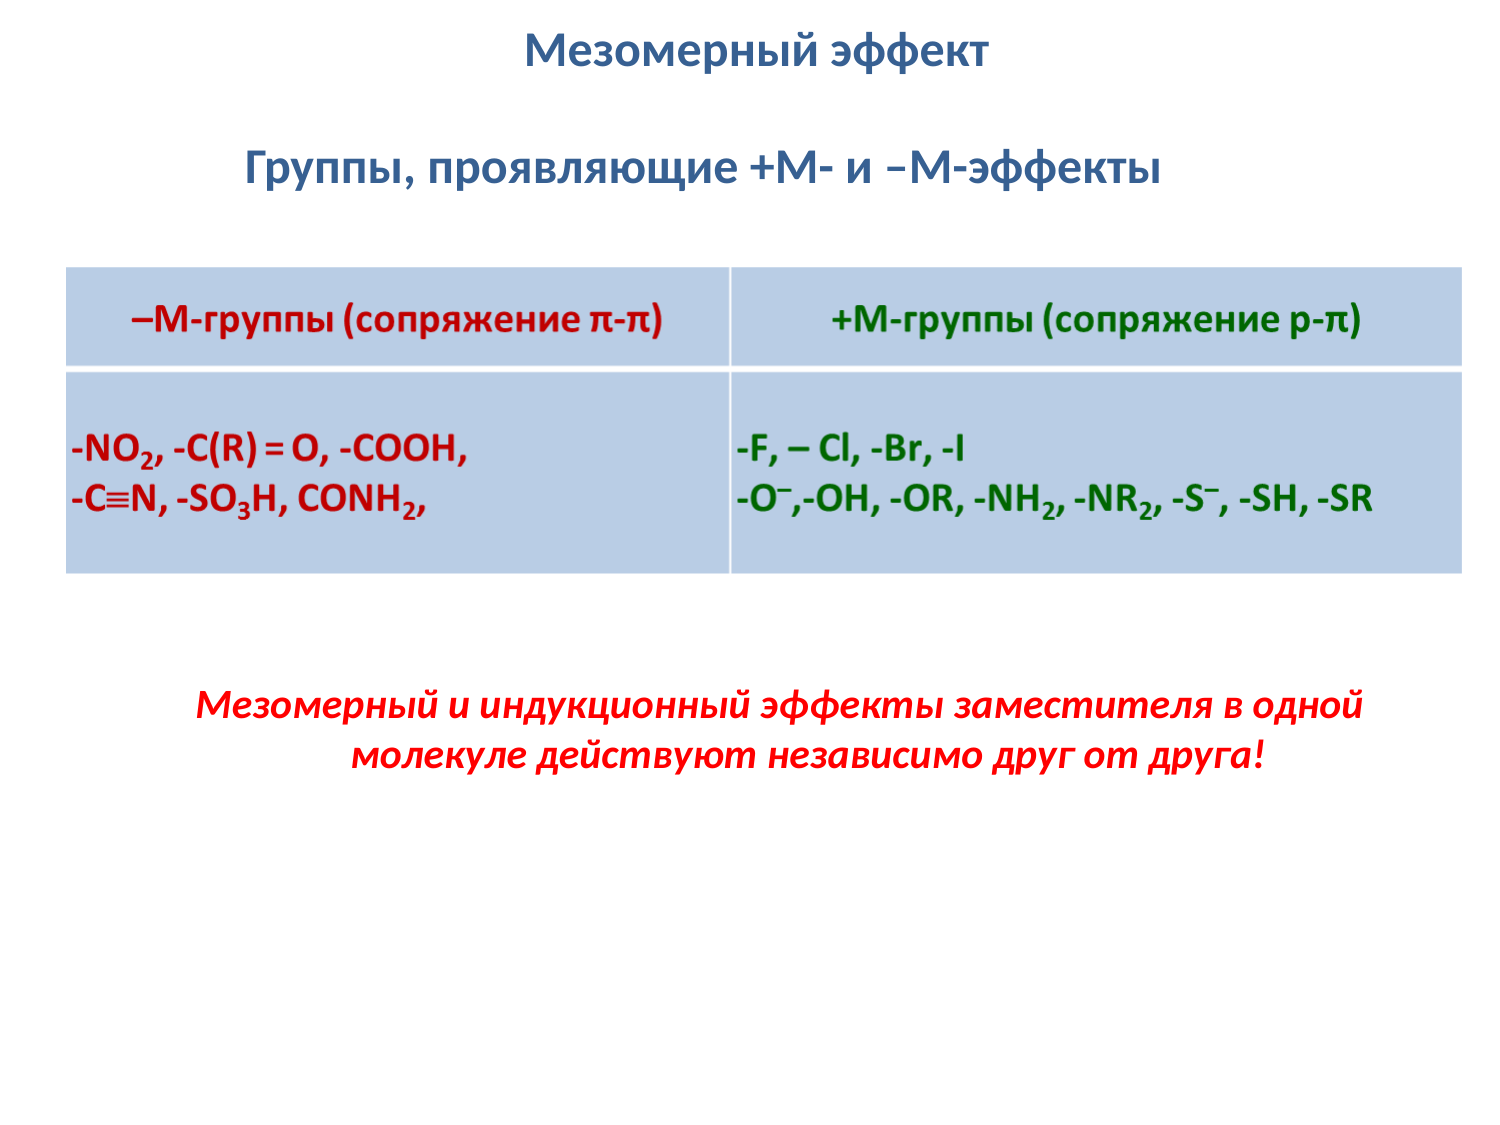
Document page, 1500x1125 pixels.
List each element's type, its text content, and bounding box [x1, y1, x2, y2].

picture [64, 266, 1463, 575]
list Мезомерный и индукционный эффекты заместителя в одной молекуле действуют независимо друг от друга! [76, 668, 1427, 811]
text_box Группы, проявляющие +М- и –М-эффекты [230, 126, 1178, 201]
title Мезомерный эффект [81, 0, 1432, 93]
